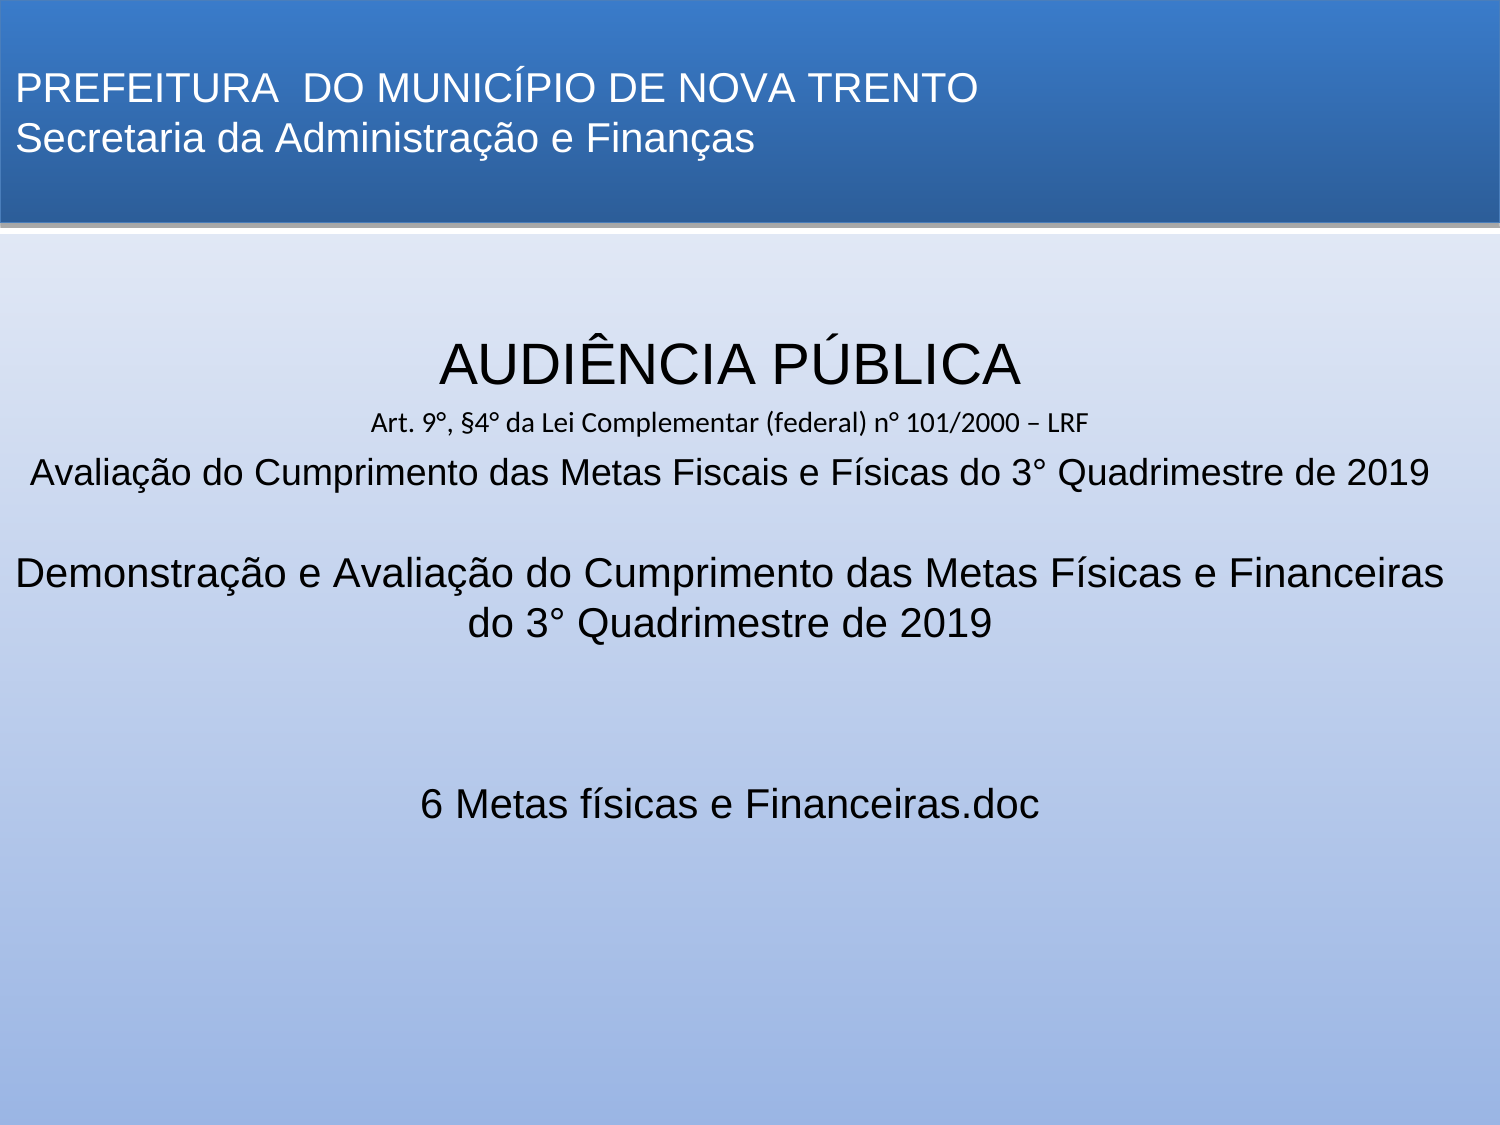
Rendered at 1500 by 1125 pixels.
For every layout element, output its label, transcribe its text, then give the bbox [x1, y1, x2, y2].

subtitle AUDIÊNCIA PÚBLICA Art. 9°, §4° da Lei Complementar (federal) n° 101/2000 – LRF Avaliação do Cumprimento das Metas Fiscais e Físicas do 3° Quadrimestre de 2019 Demonstração e Avaliação do Cumprimento das Metas Físicas e Financeiras do 3° Quadrimestre de 2019 6 Metas físicas e Financeiras.doc [0, 234, 1500, 1125]
title PREFEITURA DO MUNICÍPIO DE NOVA TRENTO Secretaria da Administração e Finanças [0, 0, 1500, 223]
